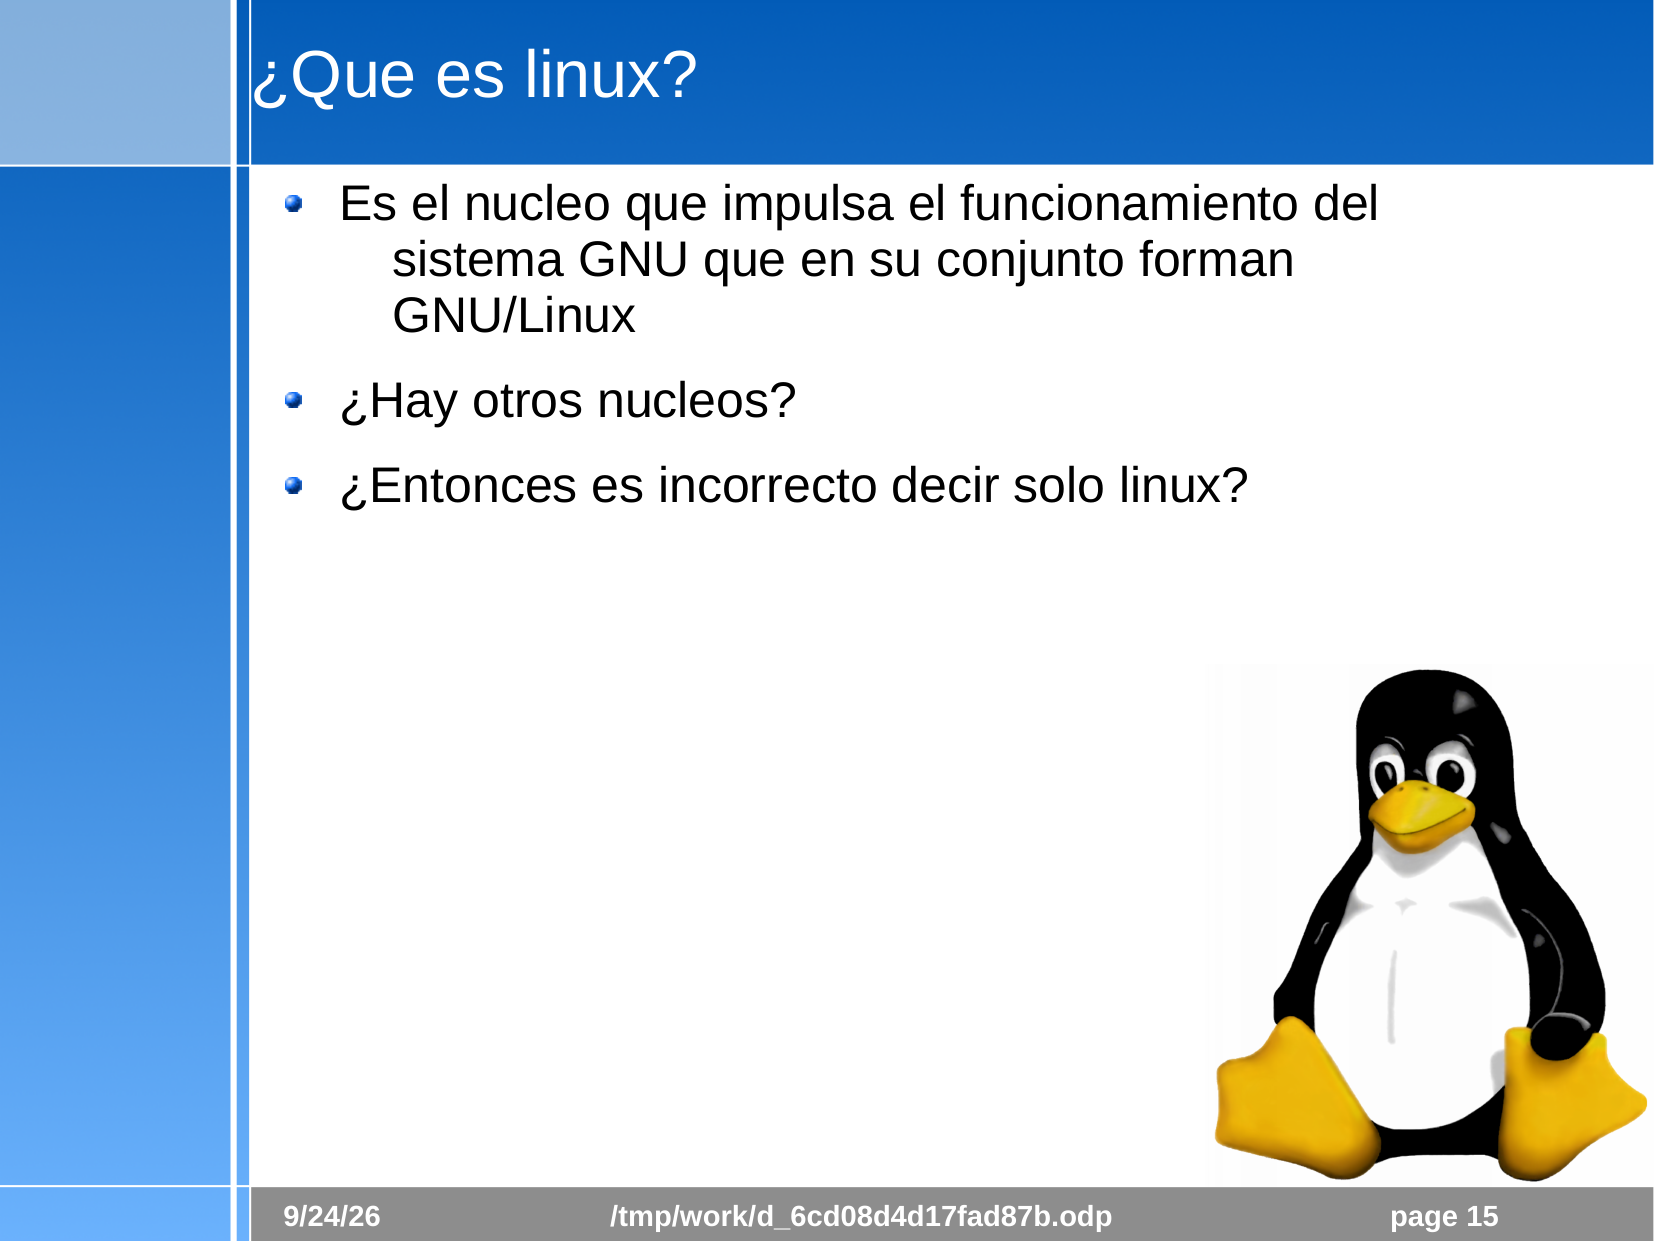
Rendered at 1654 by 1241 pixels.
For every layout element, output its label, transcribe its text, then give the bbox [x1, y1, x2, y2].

title ¿Que es linux? [250, 19, 1477, 130]
list Es el nucleo que impulsa el funcionamiento del sistema GNU que en su conjunto forman GNU/Linux ¿Hay otros nucleos? ¿Entonces es incorrecto decir solo linux? [250, 175, 1477, 1036]
picture [0, 0, 1654, 1241]
